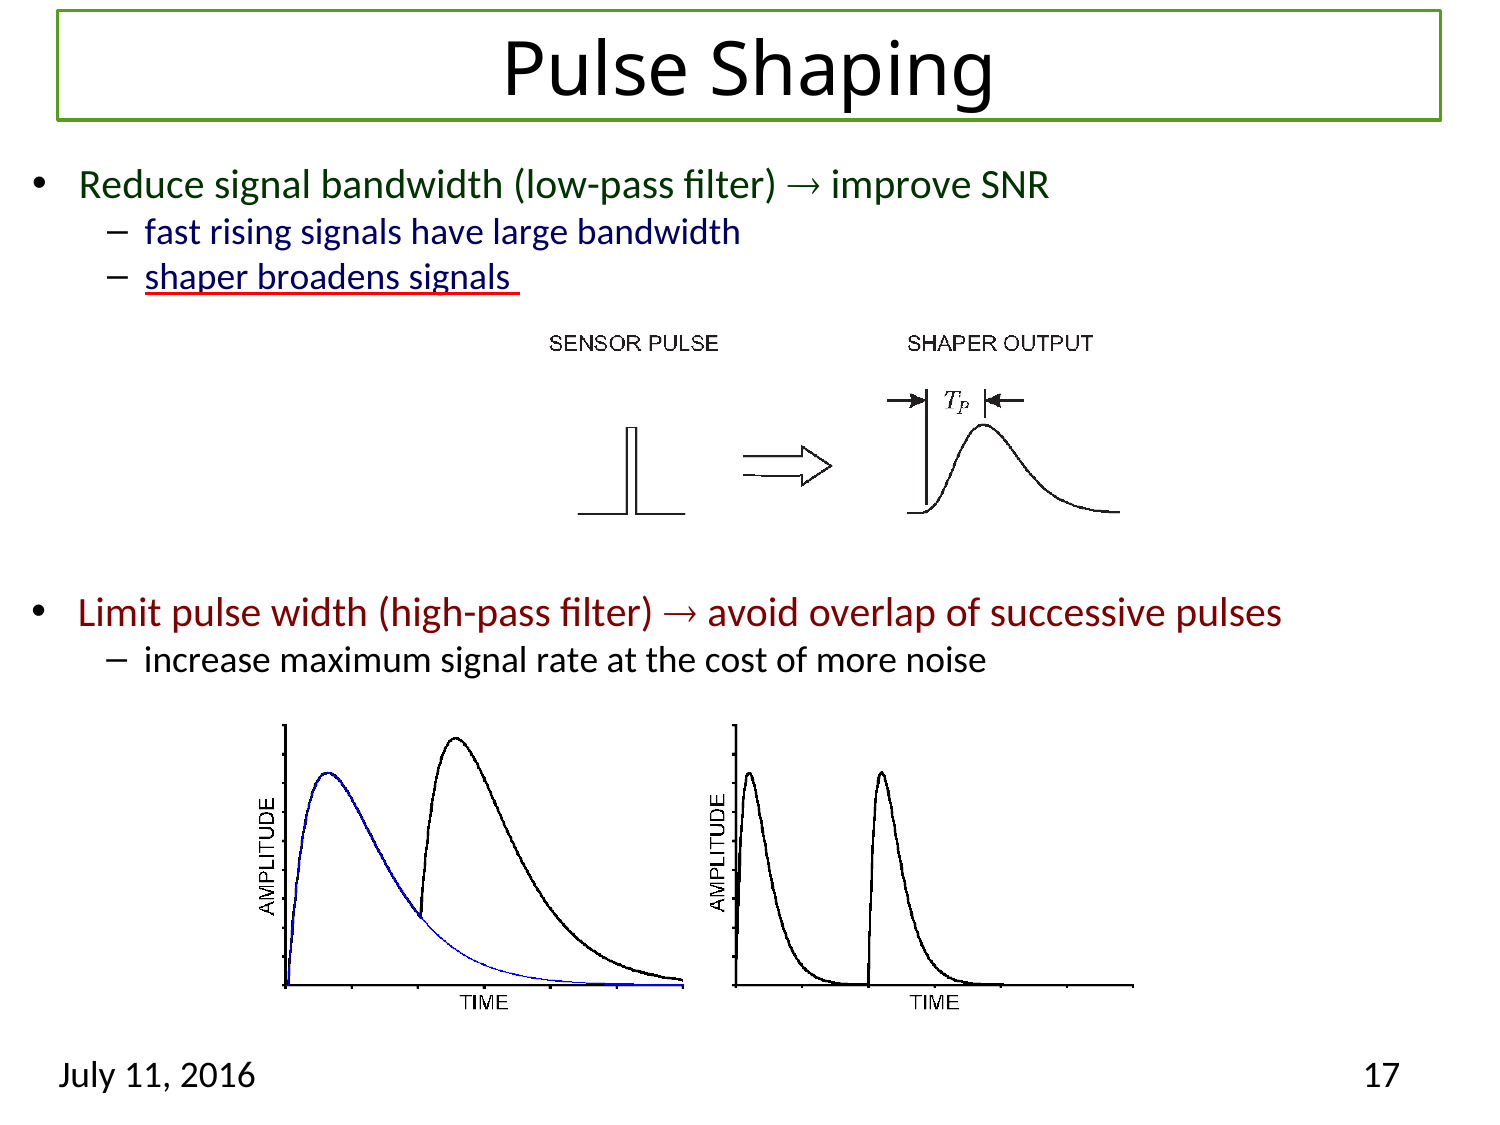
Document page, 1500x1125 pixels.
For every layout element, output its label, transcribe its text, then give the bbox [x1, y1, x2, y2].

text_box Reduce signal bandwidth (low-pass filter)  improve SNR fast rising signals have large bandwidth shaper broadens signals [15, 148, 1156, 326]
text_box Limit pulse width (high-pass filter)  avoid overlap of successive pulses increase maximum signal rate at the cost of more noise [15, 575, 1411, 711]
title Pulse Shaping [57, 10, 1441, 121]
picture [537, 326, 1123, 536]
picture [198, 711, 1145, 1036]
